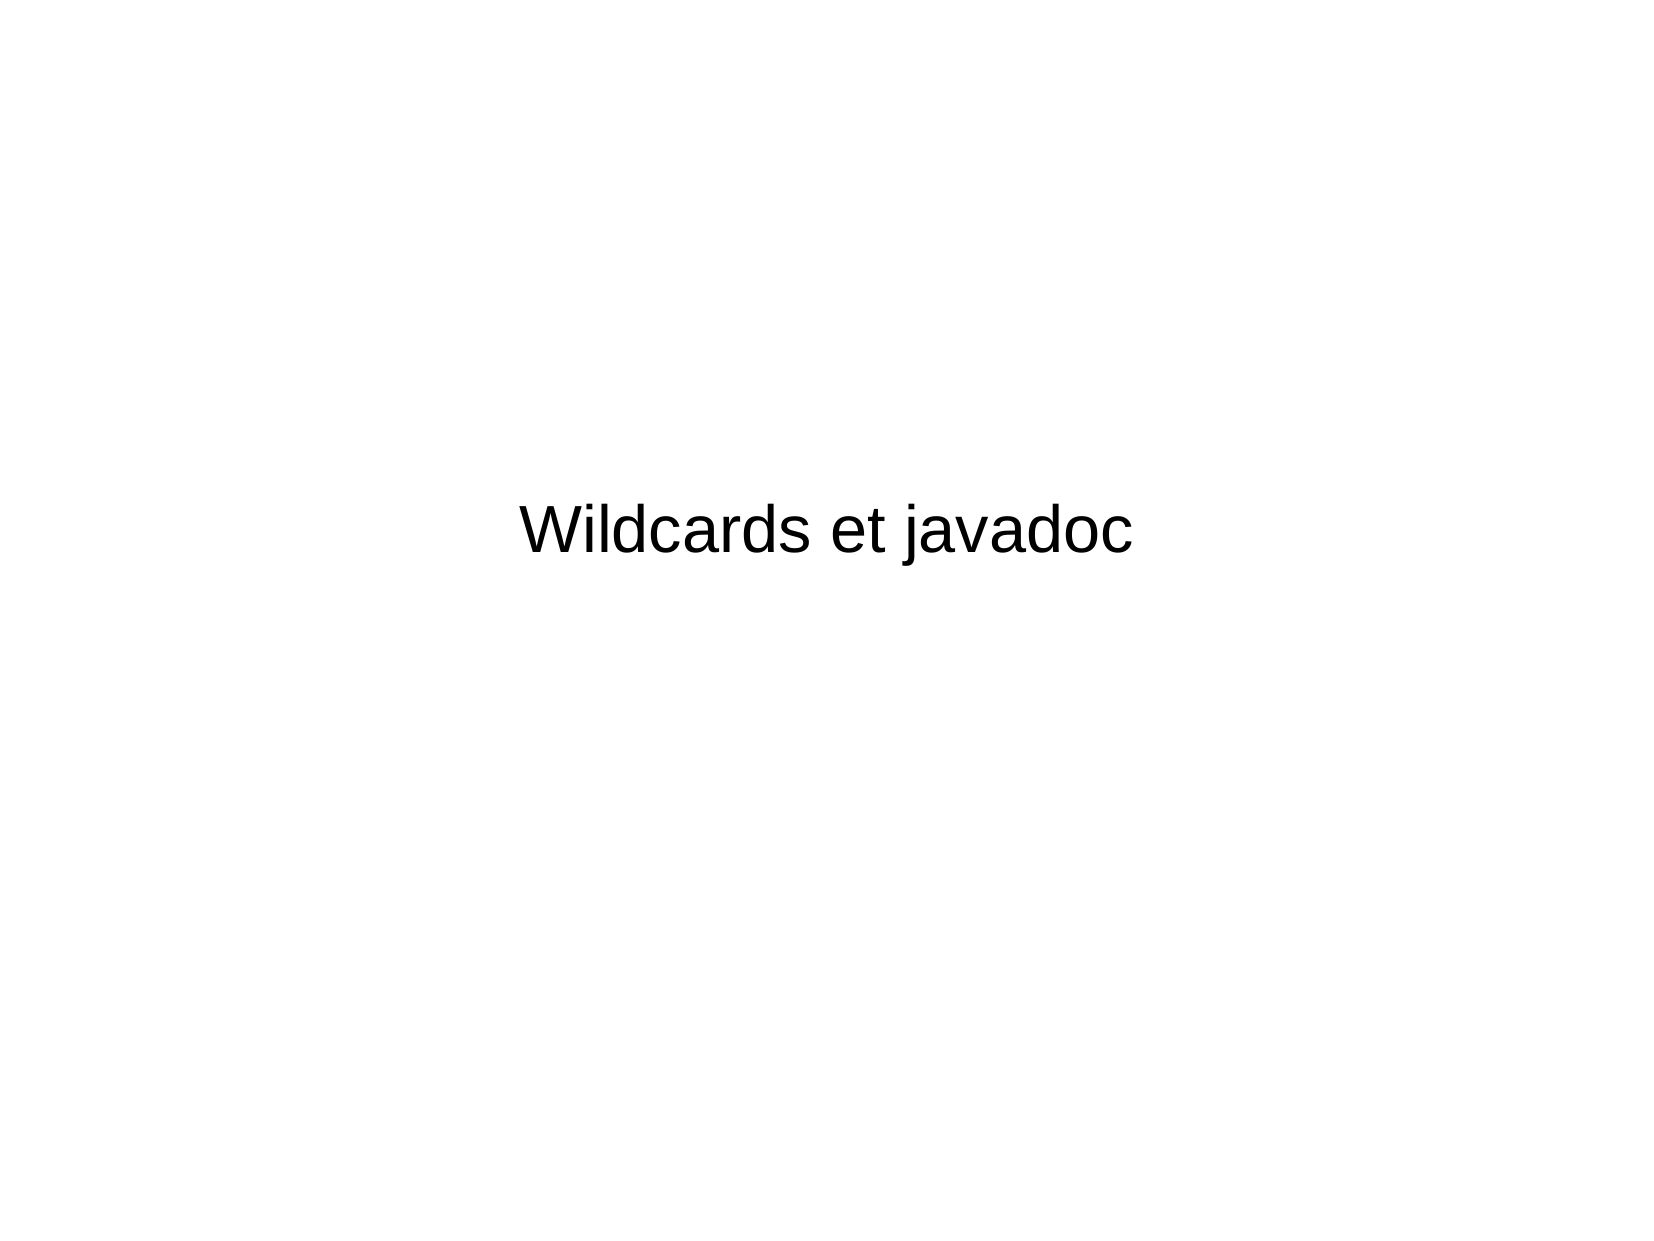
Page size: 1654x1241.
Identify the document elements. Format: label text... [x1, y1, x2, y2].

subtitle Wildcards et javadoc [82, 49, 1571, 1010]
